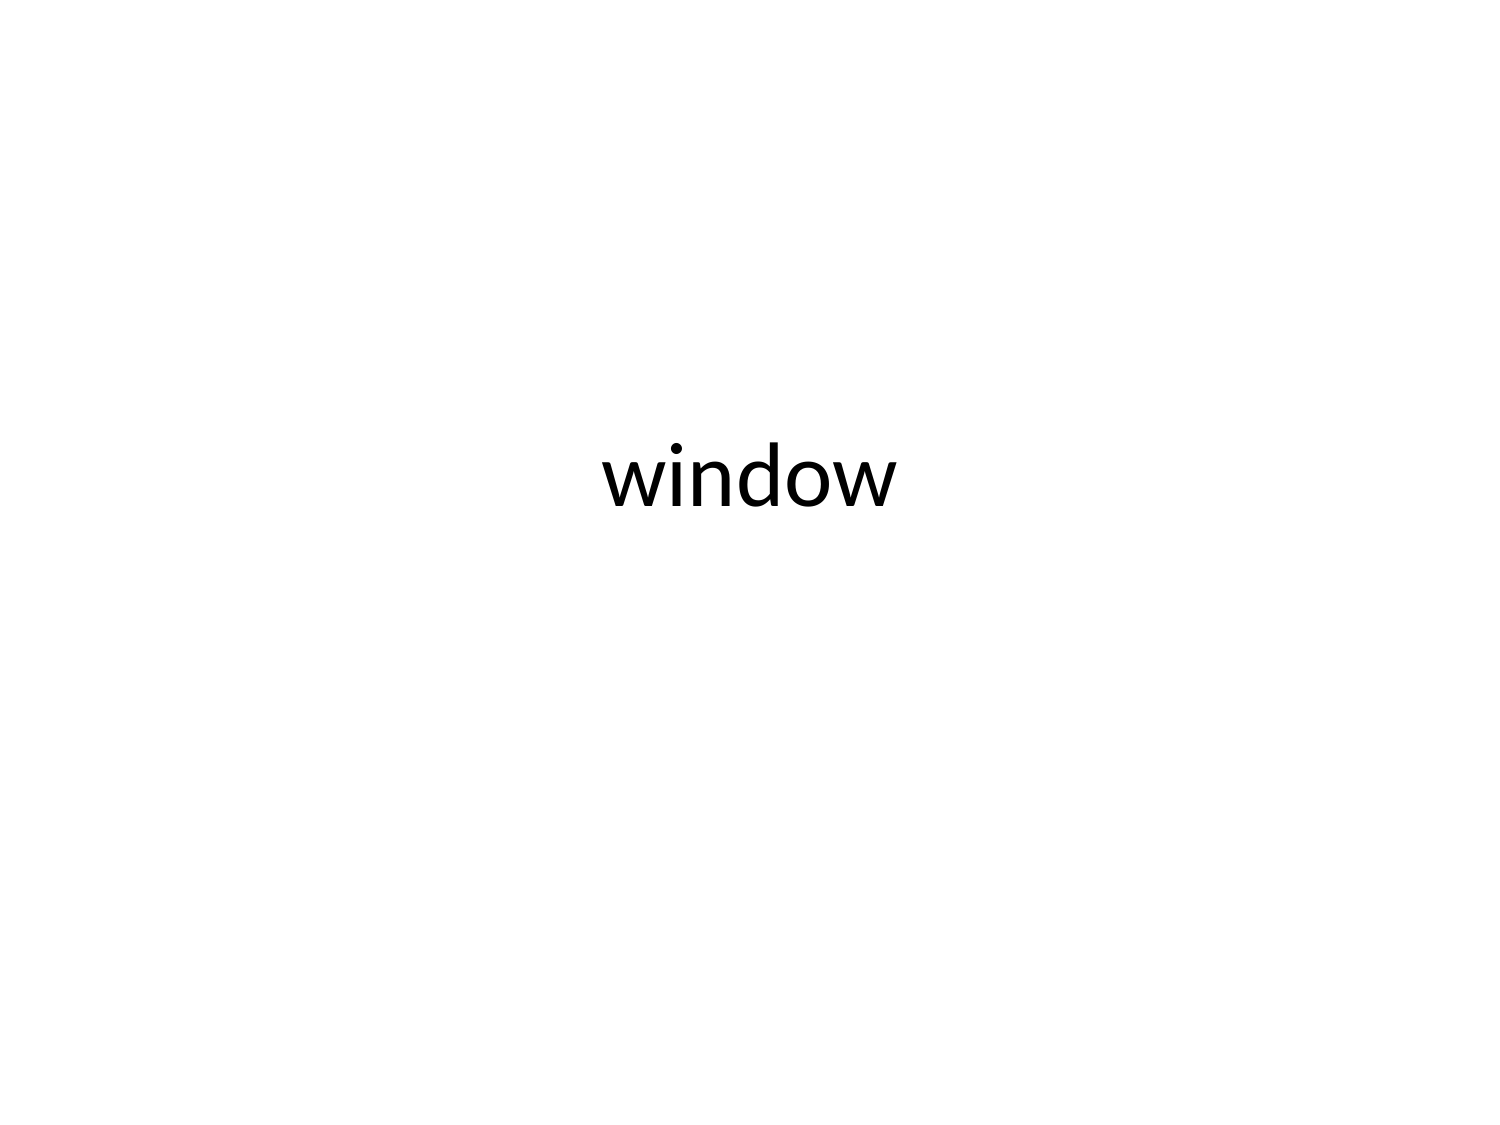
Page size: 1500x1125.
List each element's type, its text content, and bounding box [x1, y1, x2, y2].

text_box window [112, 349, 1388, 591]
